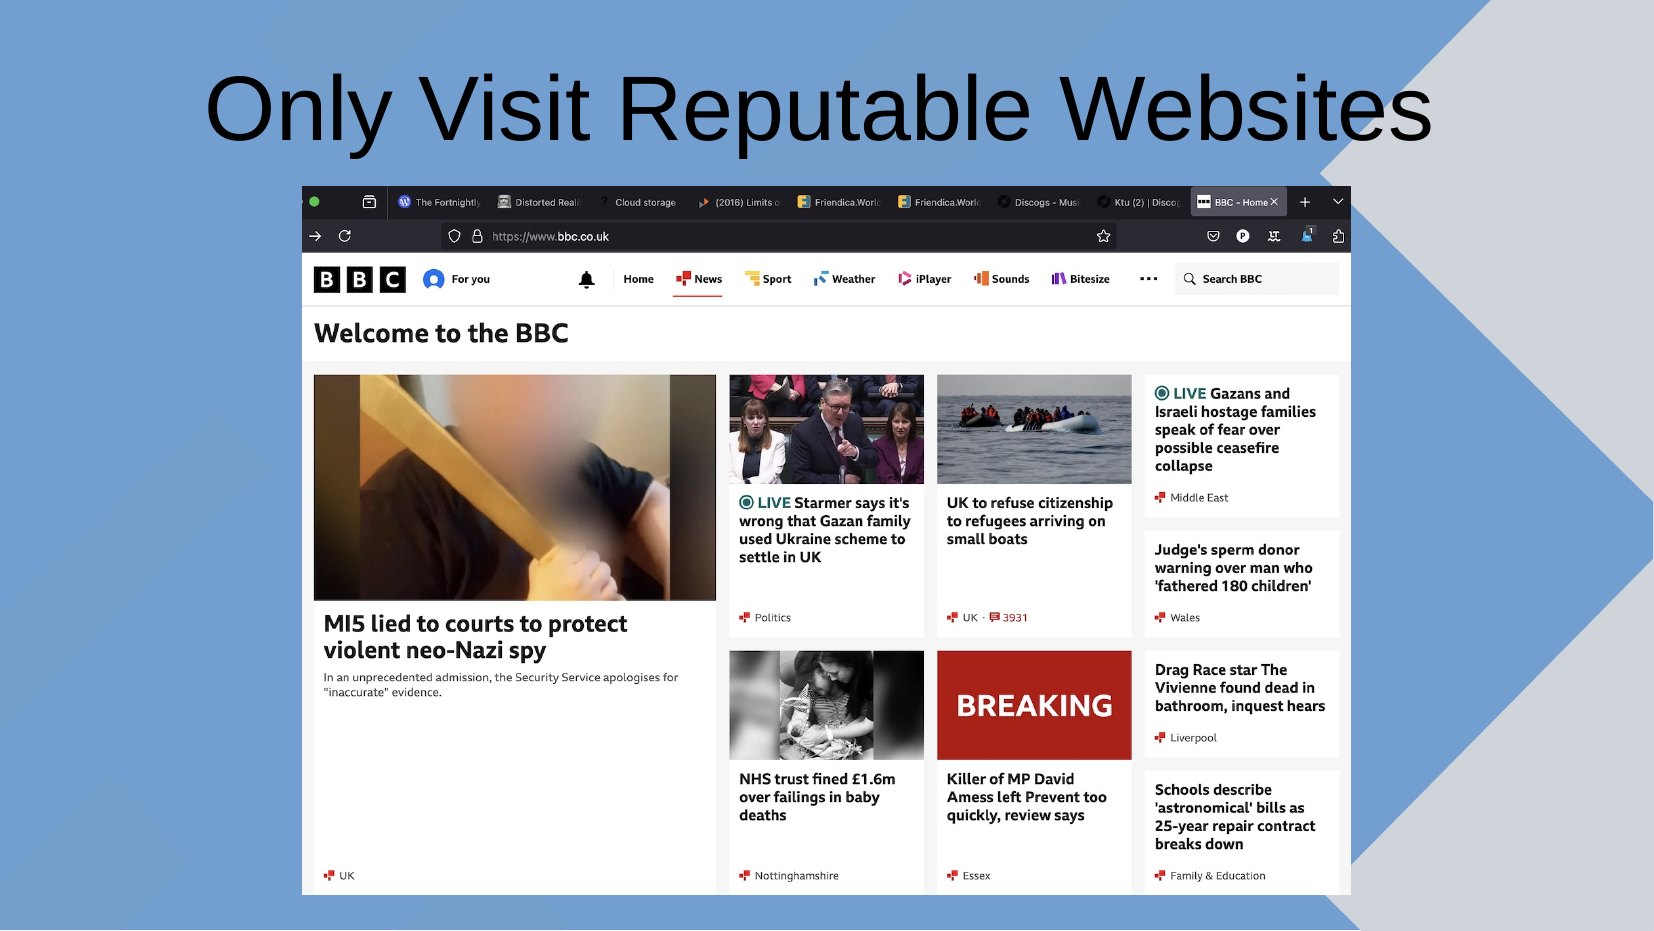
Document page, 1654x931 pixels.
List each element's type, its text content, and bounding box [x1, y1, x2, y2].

title Only Visit Reputable Websites [76, 30, 1565, 187]
picture [302, 186, 1351, 895]
